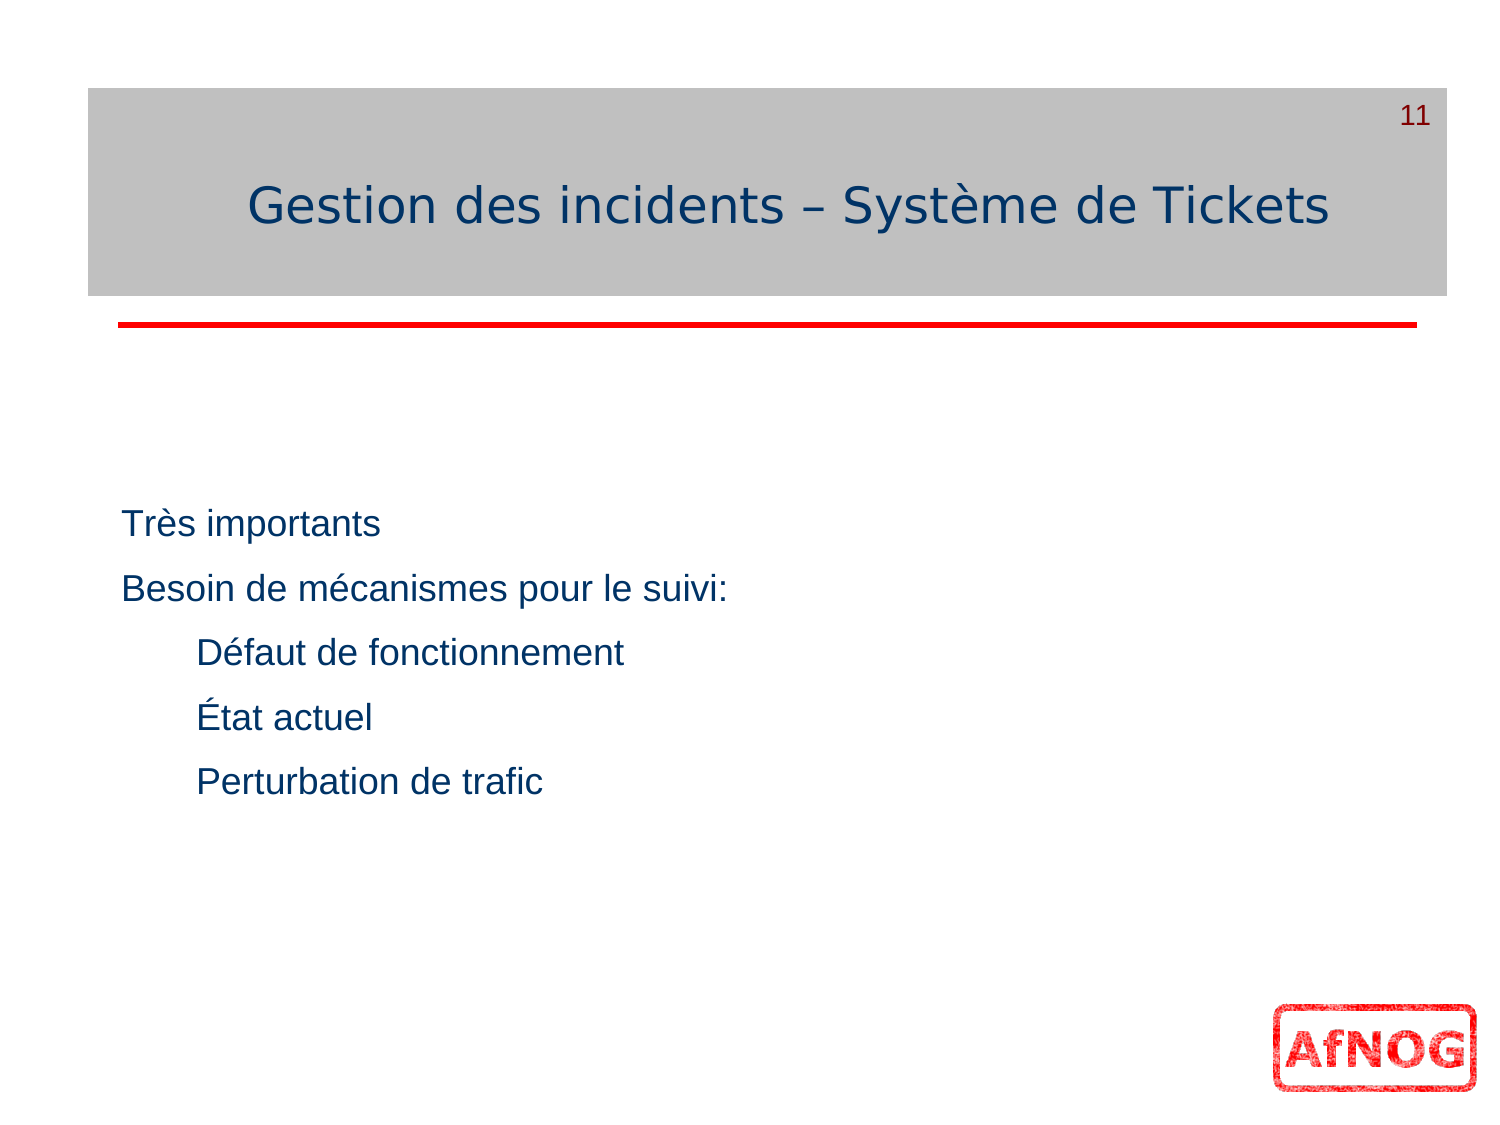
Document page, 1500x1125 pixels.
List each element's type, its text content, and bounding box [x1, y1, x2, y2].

list Très importants Besoin de mécanismes pour le suivi: Défaut de fonctionnement État actuel Perturbation de trafic [106, 431, 1400, 975]
picture [1273, 1003, 1477, 1092]
title Gestion des incidents – Système de Tickets [152, 122, 1428, 241]
